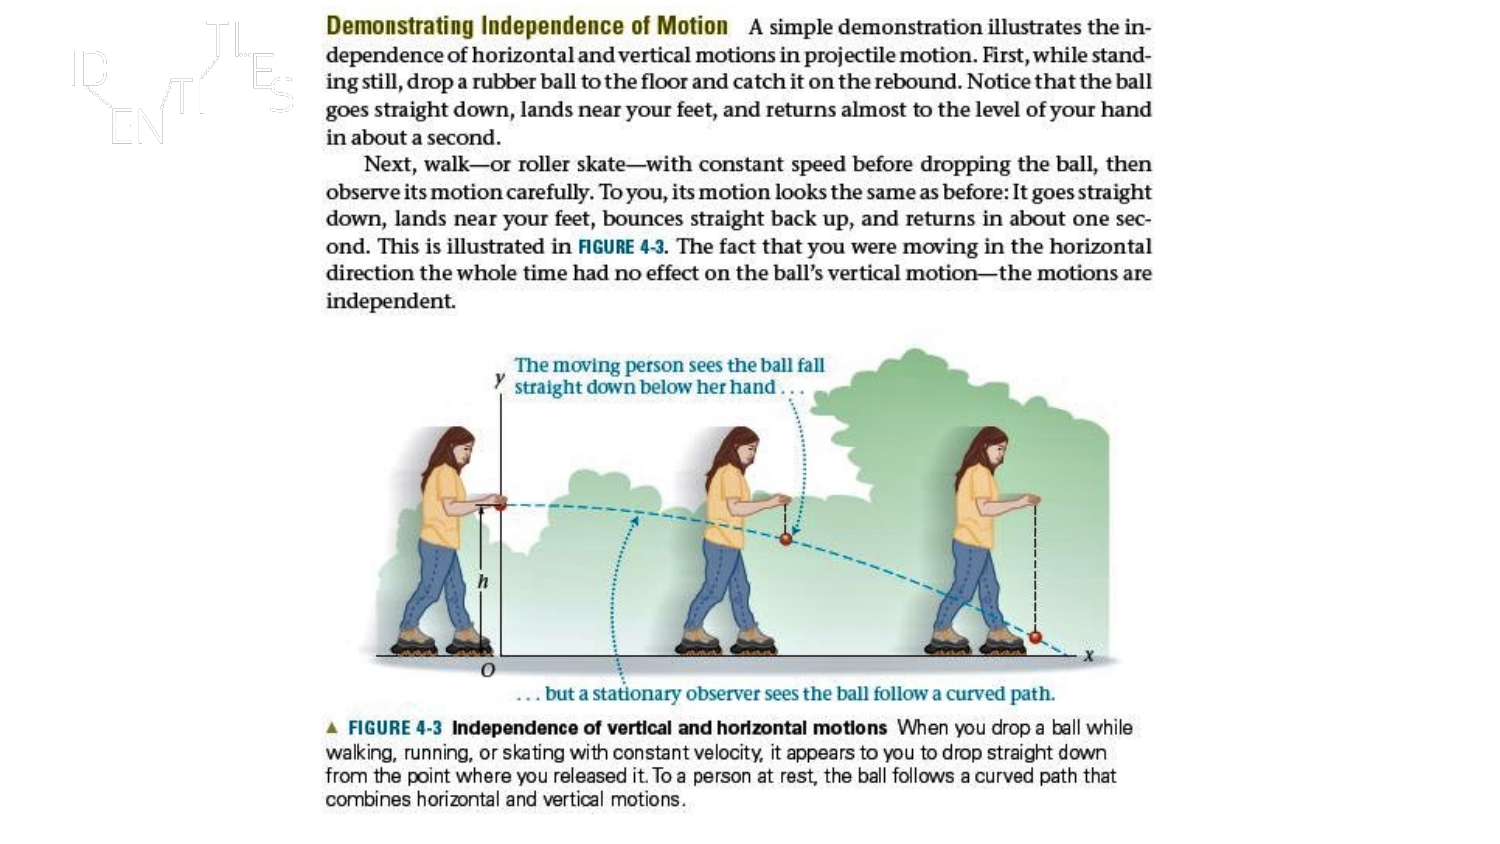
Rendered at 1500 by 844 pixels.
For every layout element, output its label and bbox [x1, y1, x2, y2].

picture [71, 5, 1175, 839]
